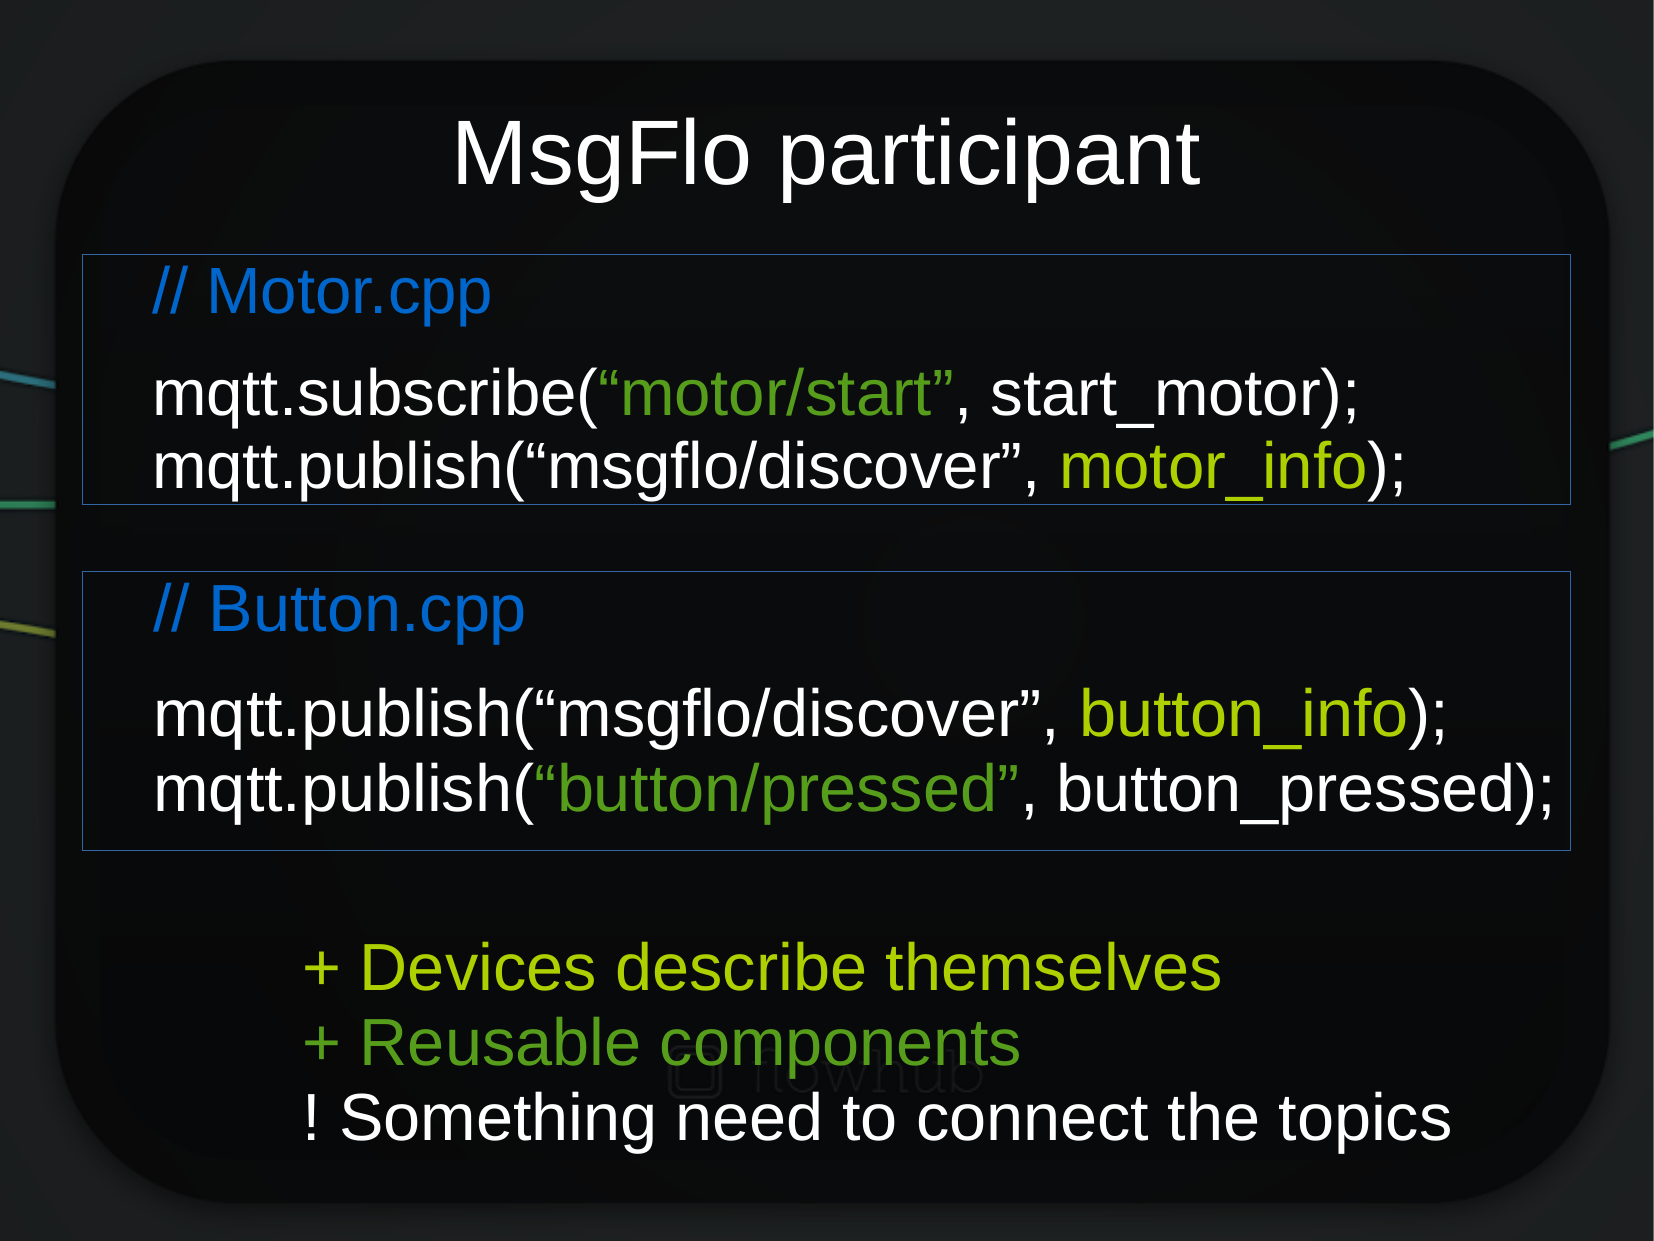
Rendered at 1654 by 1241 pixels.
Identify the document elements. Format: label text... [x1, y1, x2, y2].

picture [0, 0, 1654, 1241]
list // Button.cpp mqtt.publish(“msgflo/discover”, button_info); mqtt.publish(“button/pressed”, button_pressed); [82, 571, 1571, 851]
text_box + Devices describe themselves + Reusable components ! Something need to connect the topics [231, 930, 1591, 1156]
list // Motor.cpp mqtt.subscribe(“motor/start”, start_motor); mqtt.publish(“msgflo/discover”, motor_info); [82, 254, 1571, 505]
title MsgFlo participant [82, 49, 1571, 254]
